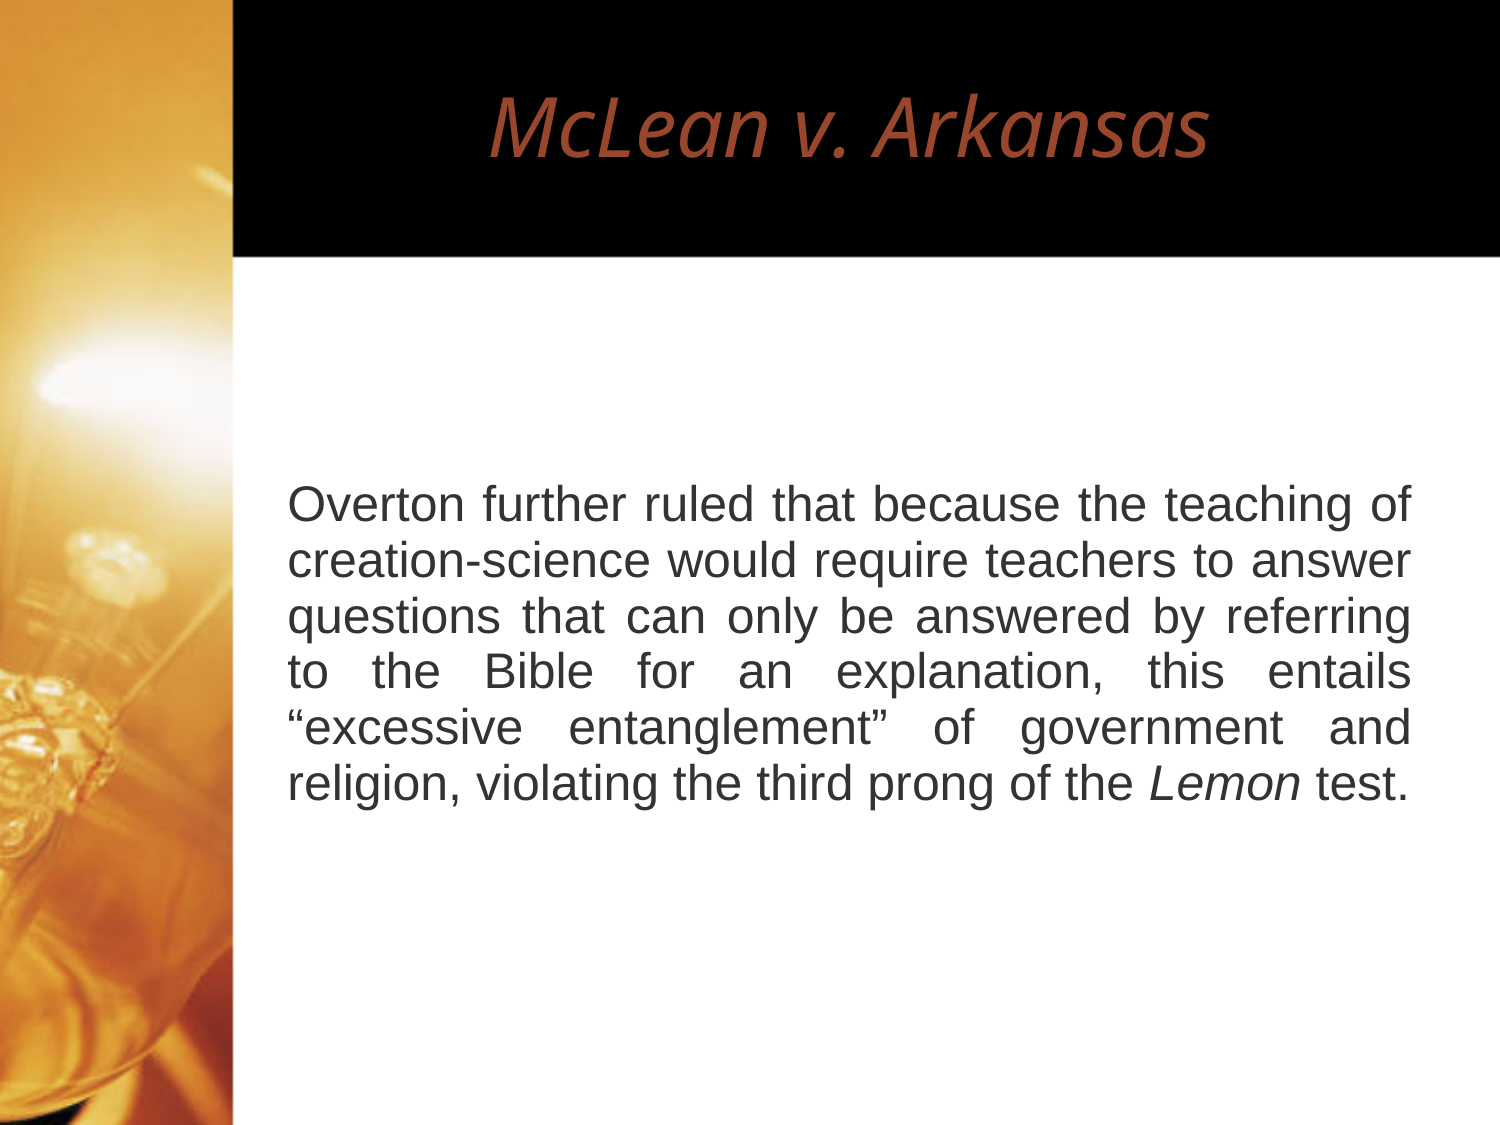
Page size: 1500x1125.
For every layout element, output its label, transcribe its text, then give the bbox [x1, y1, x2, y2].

title McLean v. Arkansas [287, 17, 1413, 233]
subtitle Overton further ruled that because the teaching of creation-science would require teachers to answer questions that can only be answered by referring to the Bible for an explanation, this entails “excessive entanglement” of government and religion, violating the third prong of the Lemon test. [287, 287, 1413, 1001]
picture [0, 0, 1500, 1125]
